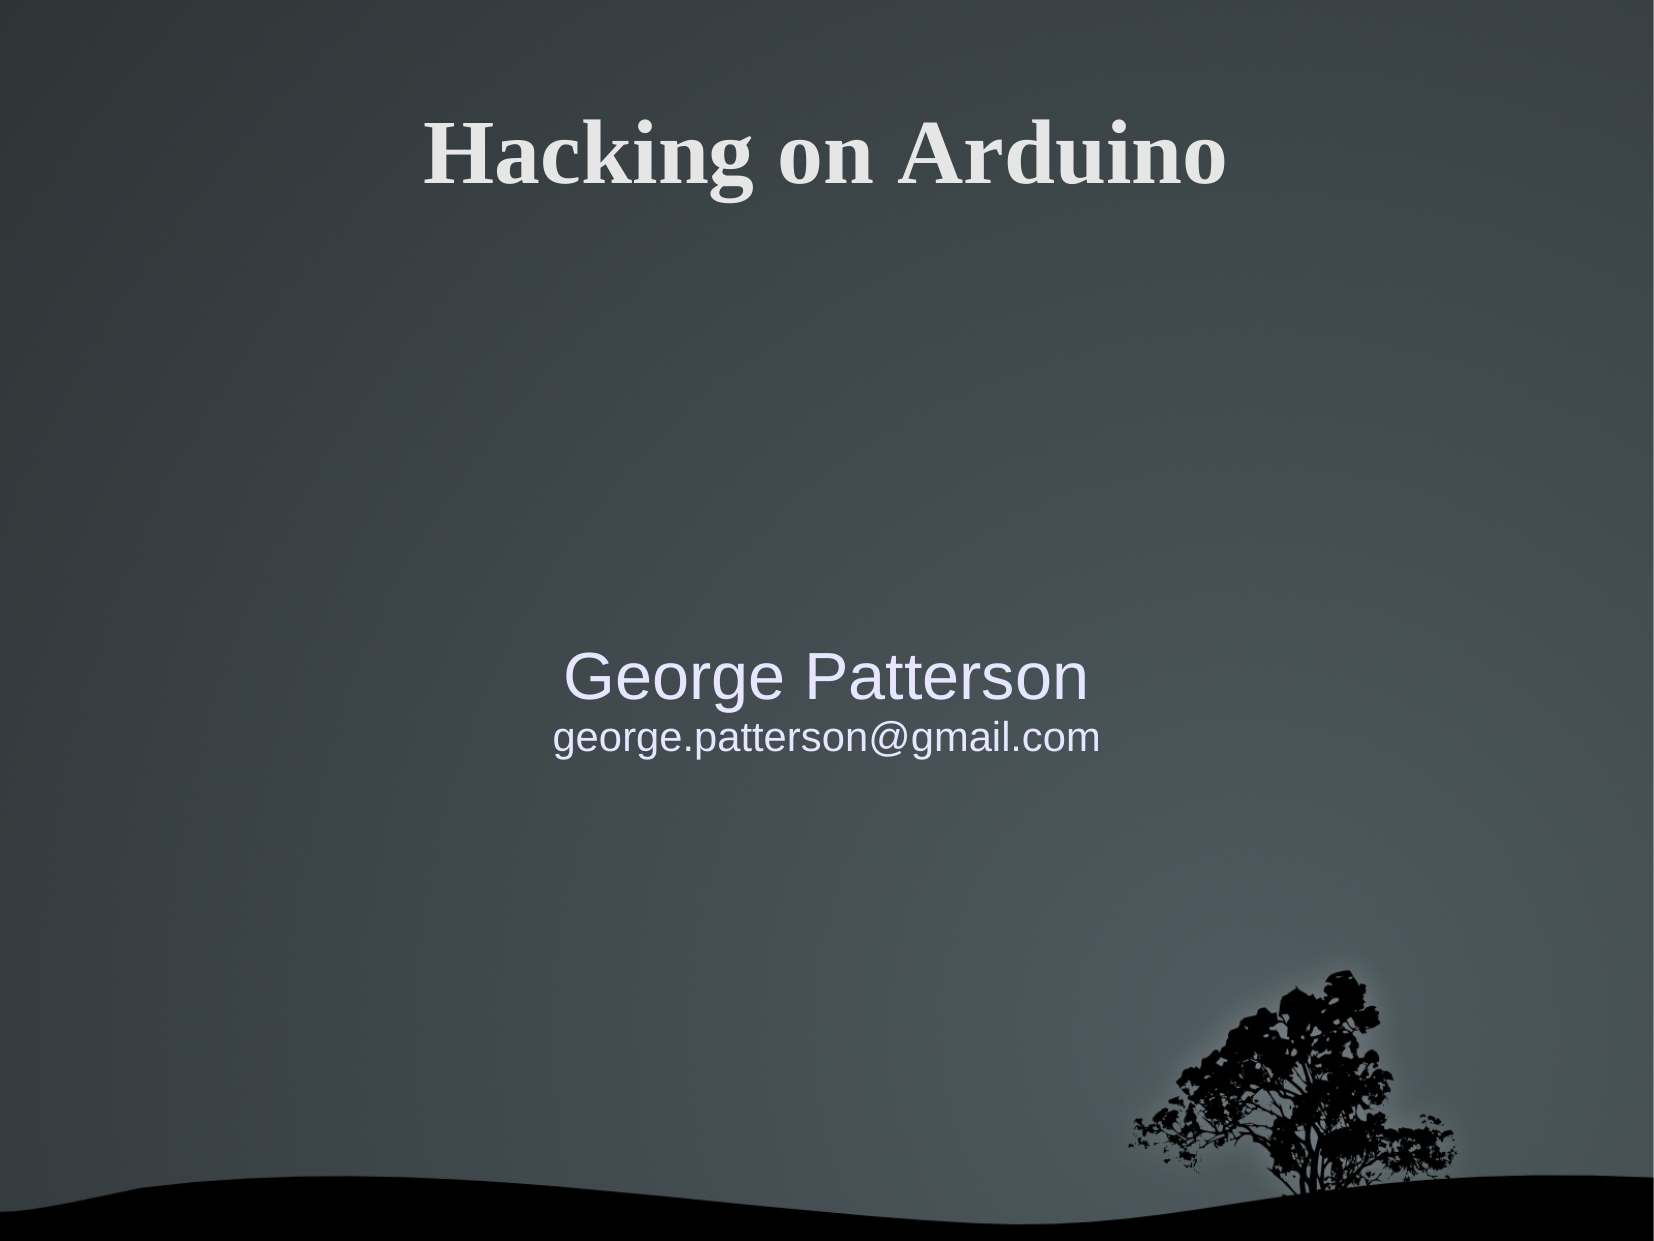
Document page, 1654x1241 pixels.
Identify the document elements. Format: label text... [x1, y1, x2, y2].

subtitle George Patterson george.patterson@gmail.com [82, 290, 1571, 1109]
title Hacking on Arduino [82, 49, 1571, 257]
picture [0, 0, 1654, 1241]
